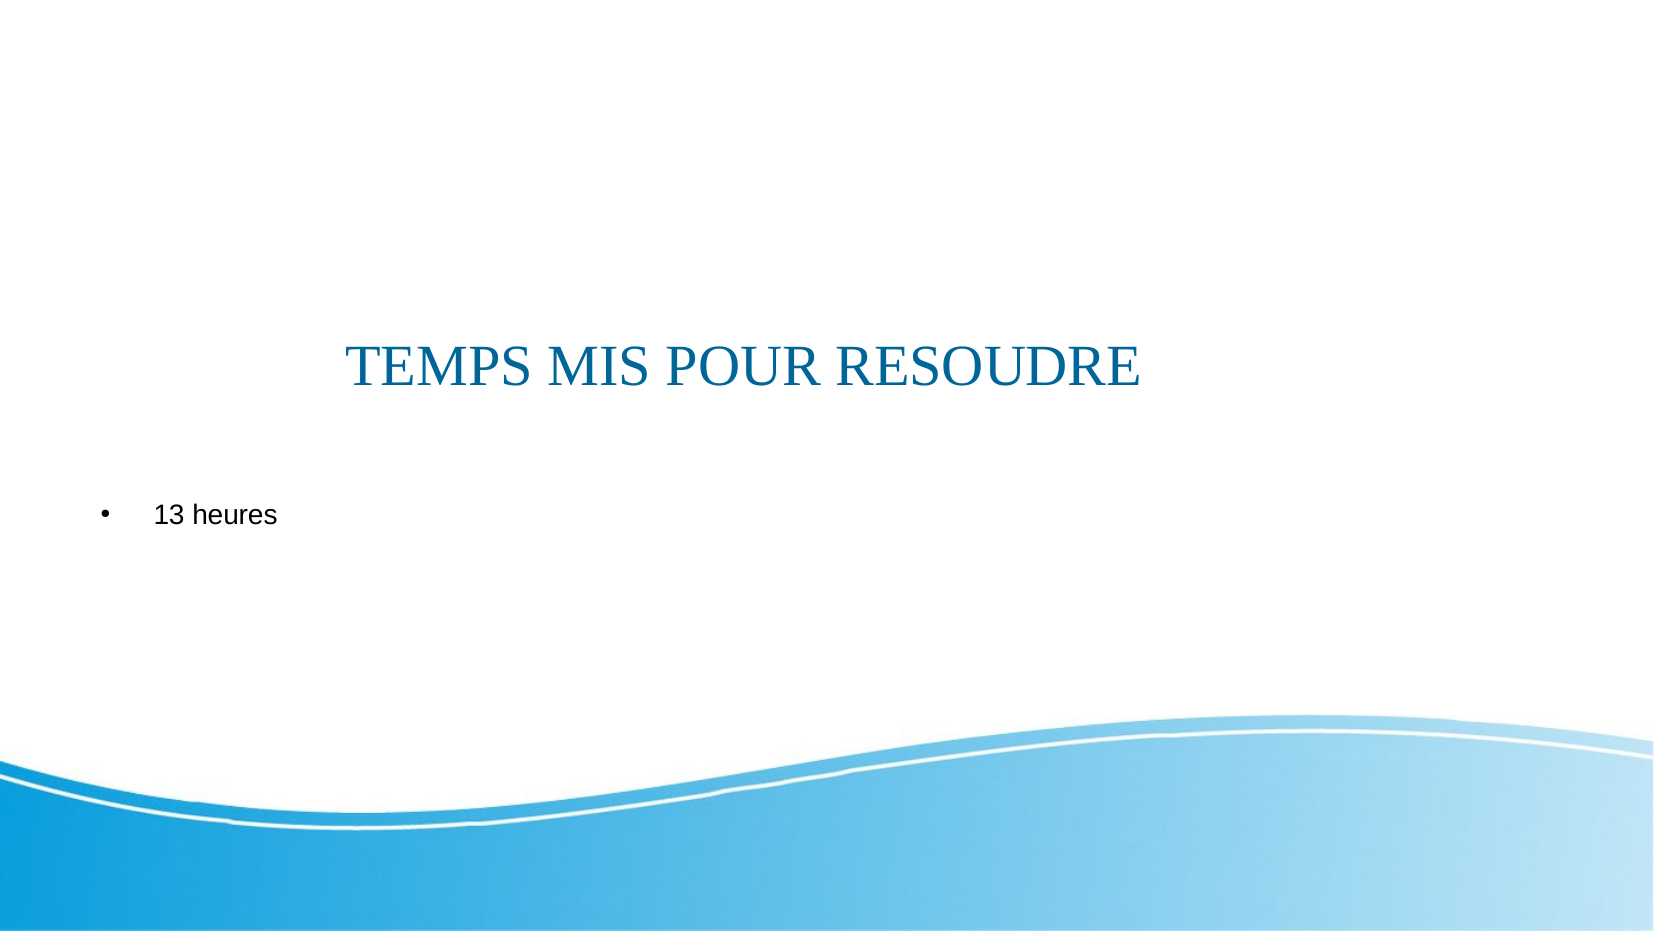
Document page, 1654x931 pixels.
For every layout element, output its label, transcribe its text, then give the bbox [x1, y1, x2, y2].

title TEMPS MIS POUR RESOUDRE [0, 288, 1489, 444]
picture [0, 714, 1654, 931]
list 13 heures [82, 499, 1571, 758]
